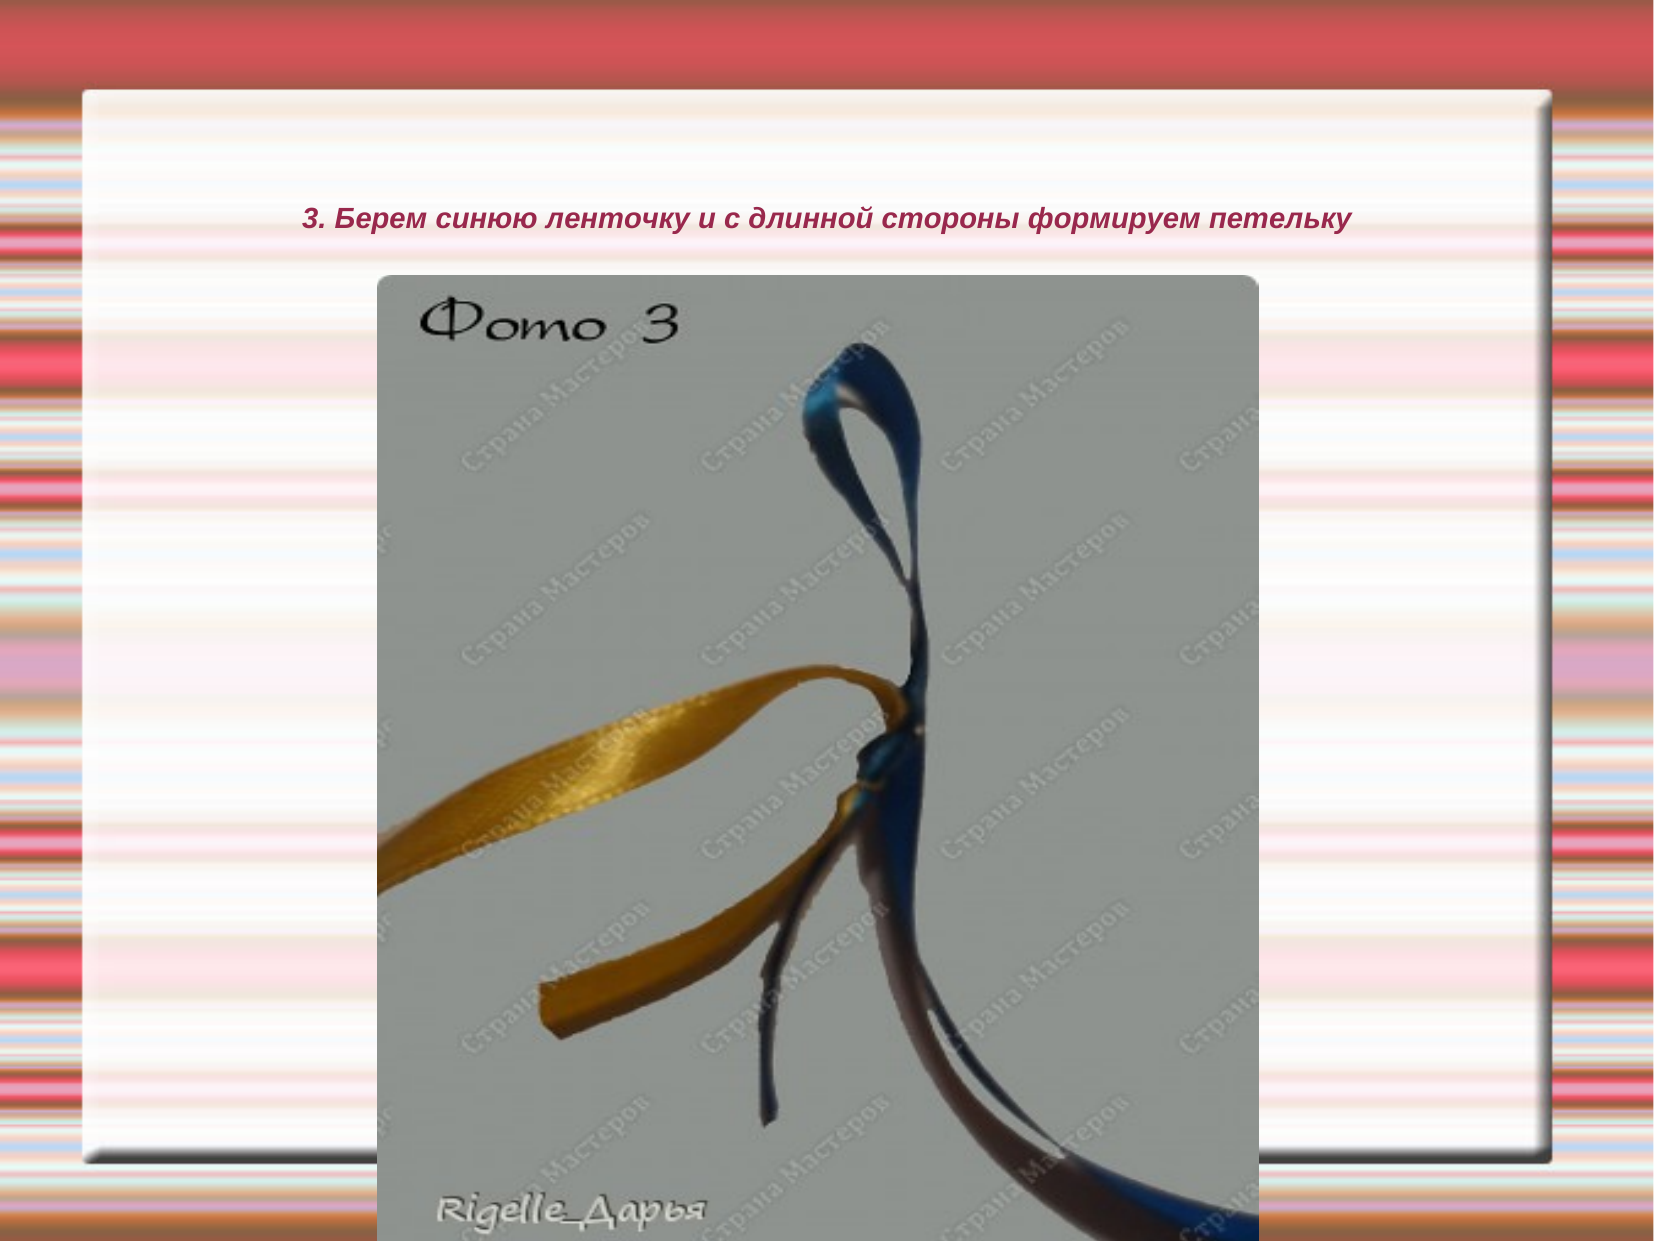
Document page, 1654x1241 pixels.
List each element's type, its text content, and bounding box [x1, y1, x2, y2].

title 3. Берем синюю ленточку и с длинной стороны формируем петельку [121, 114, 1534, 322]
picture [0, 0, 1654, 1241]
